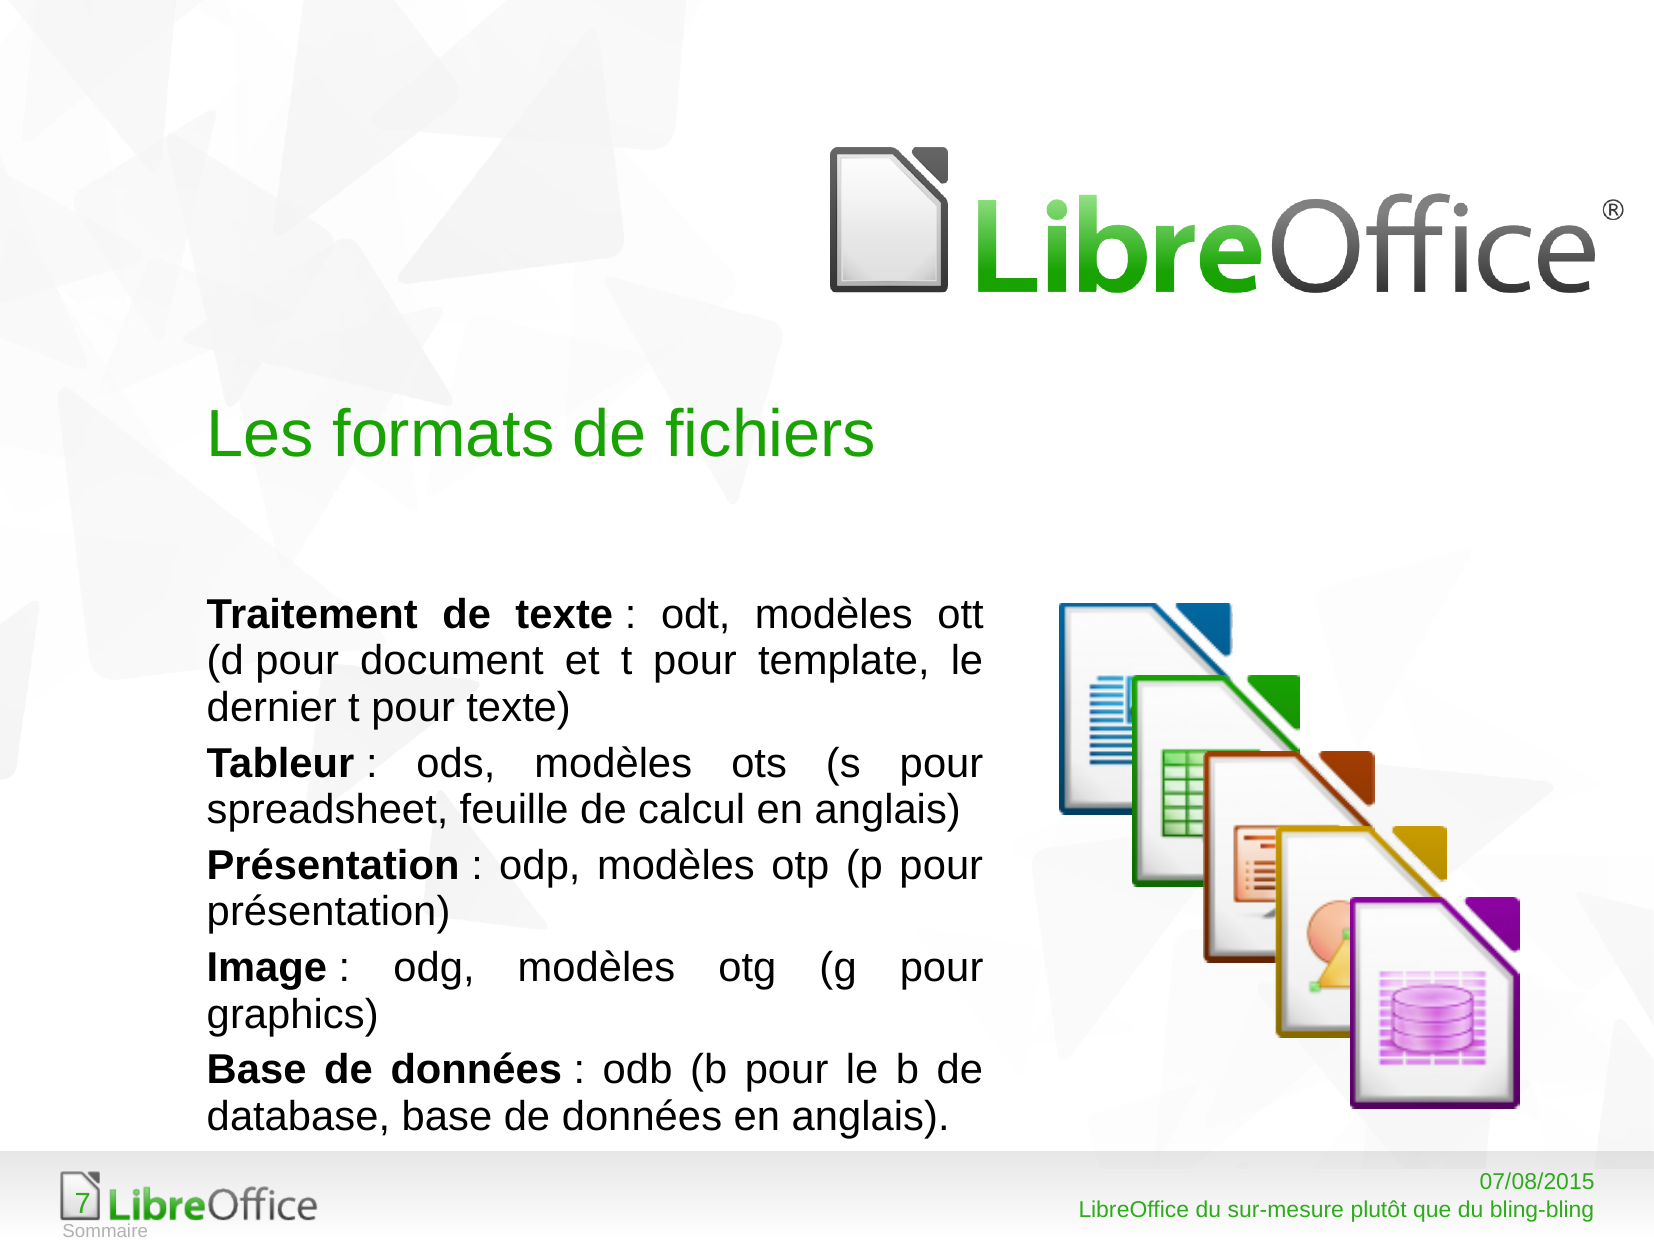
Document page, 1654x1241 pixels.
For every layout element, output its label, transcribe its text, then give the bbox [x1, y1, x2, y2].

picture [915, 548, 1654, 1169]
picture [0, 0, 1654, 930]
picture [41, 1152, 206, 1240]
list Traitement de texte : odt, modèles ott (d pour document et t pour template, le dernier t pour texte) Tableur : ods, modèles ots (s pour spreadsheet, feuille de calcul en anglais) Présentation : odp, modèles otp (p pour présentation) Image : odg, modèles otg (g pour graphics) Base de données : odb (b pour le b de database, base de données en anglais). [206, 590, 984, 1241]
title Les formats de fichiers [206, 395, 1477, 573]
